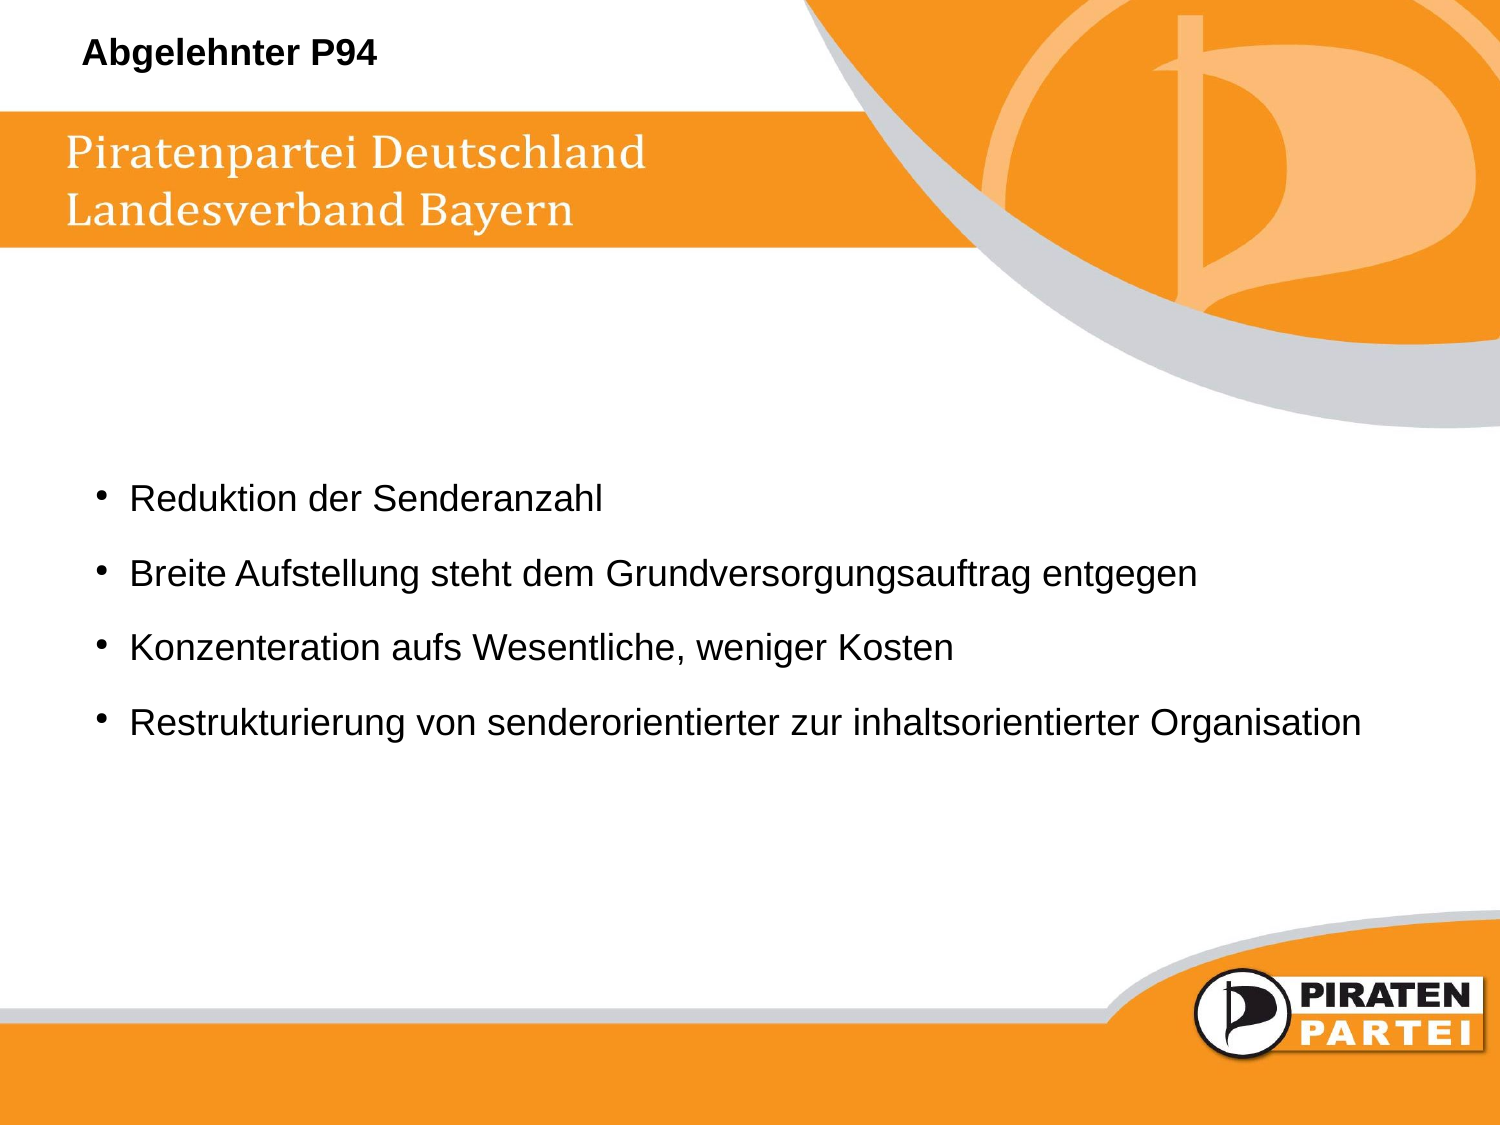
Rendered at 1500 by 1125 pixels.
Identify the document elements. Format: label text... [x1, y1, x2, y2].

picture [0, 0, 1500, 1125]
text_box Abgelehnter P94 [66, 23, 1500, 86]
text_box Reduktion der Senderanzahl Breite Aufstellung steht dem Grundversorgungsauftrag entgegen Konzenteration aufs Wesentliche, weniger Kosten Restrukturierung von senderorientierter zur inhaltsorientierter Organisation [64, 467, 1415, 809]
